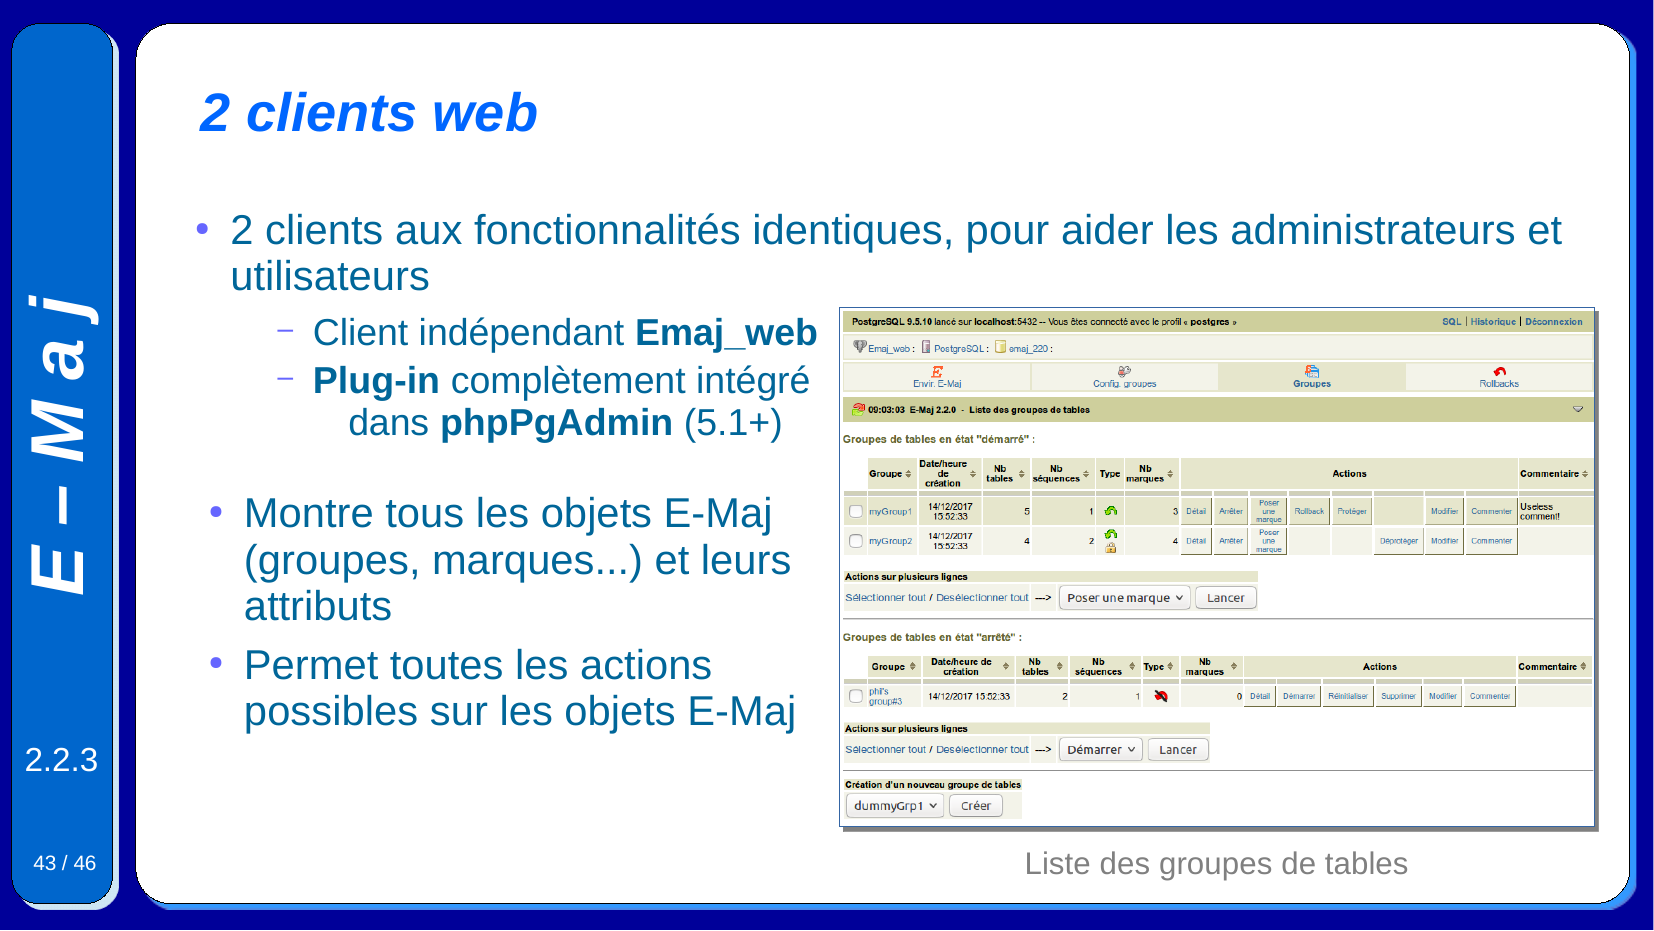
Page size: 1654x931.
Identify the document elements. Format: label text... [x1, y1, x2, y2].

title 2 clients web [200, 34, 1575, 191]
picture [839, 307, 1595, 827]
list 2 clients aux fonctionnalités identiques, pour aider les administrateurs et utilisateurs Client indépendant Emaj_web Plug-in complètement intégré dans phpPgAdmin (5.1+) [177, 206, 1595, 444]
list Montre tous les objets E-Maj (groupes, marques...) et leurs attributs Permet toutes les actions possibles sur les objets E-Maj [190, 490, 839, 786]
text_box Liste des groupes de tables [1009, 838, 1425, 889]
